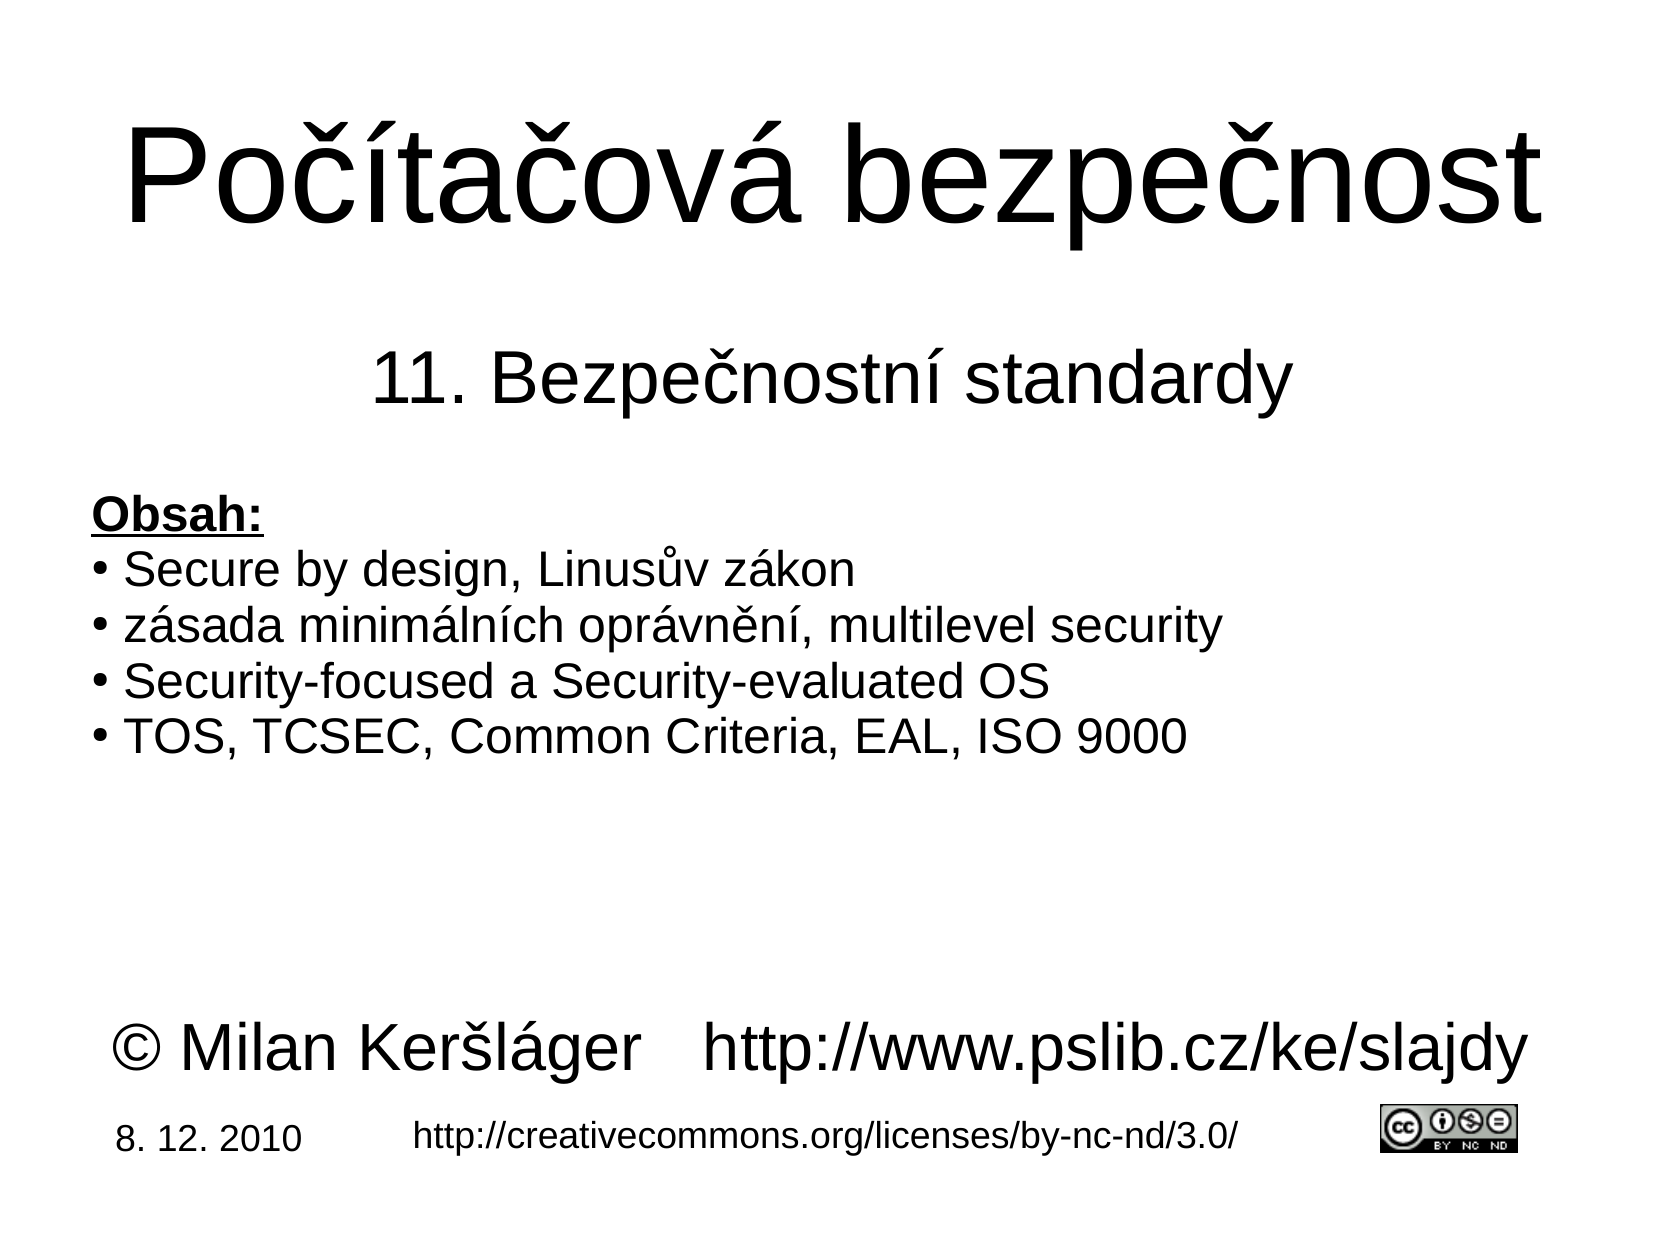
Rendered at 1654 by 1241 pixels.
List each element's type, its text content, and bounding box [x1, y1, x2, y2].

text_box 8.12.2010 [100, 1110, 337, 1168]
list © Milan Keršláger http://www.pslib.cz/ke/slajdy [76, 1009, 1565, 1087]
text_box Obsah: Secure by design, Linusův zákon zásada minimálních oprávnění, multilevel security Security-focused a Security-evaluated OS TOS, TCSEC, Common Criteria, EAL, ISO 9000 [76, 478, 1583, 774]
picture [1380, 1104, 1518, 1153]
title Počítačová bezpečnost 11. Bezpečnostní standardy [88, 56, 1577, 461]
text_box http://creativecommons.org/licenses/by-nc-nd/3.0/ [339, 1107, 1313, 1165]
